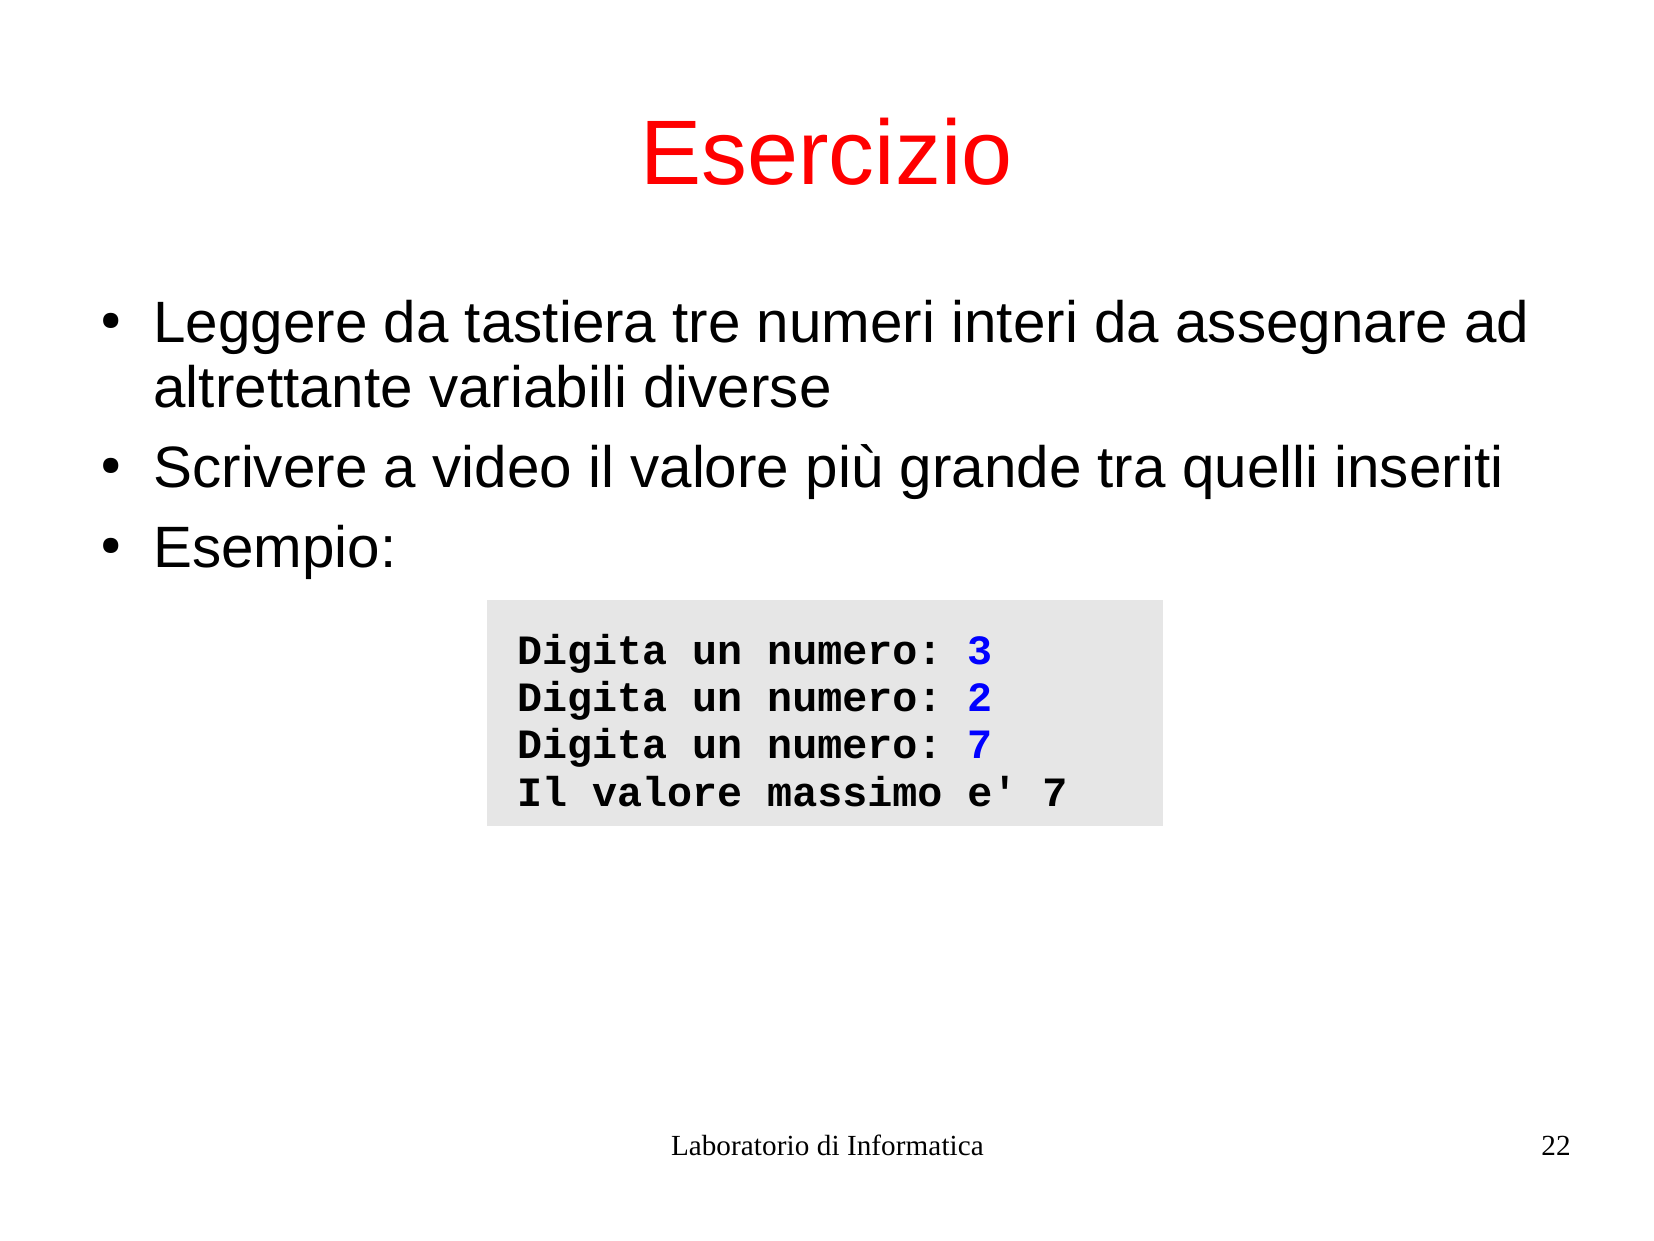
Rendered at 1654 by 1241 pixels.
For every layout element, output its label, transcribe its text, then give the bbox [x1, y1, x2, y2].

text_box Digita un numero: 3 Digita un numero: 2 Digita un numero: 7 Il valore massimo e' 7 [487, 600, 1163, 826]
title Esercizio [82, 49, 1571, 257]
list Leggere da tastiera tre numeri interi da assegnare ad altrettante variabili diverse Scrivere a video il valore più grande tra quelli inseriti Esempio: [82, 290, 1571, 1109]
